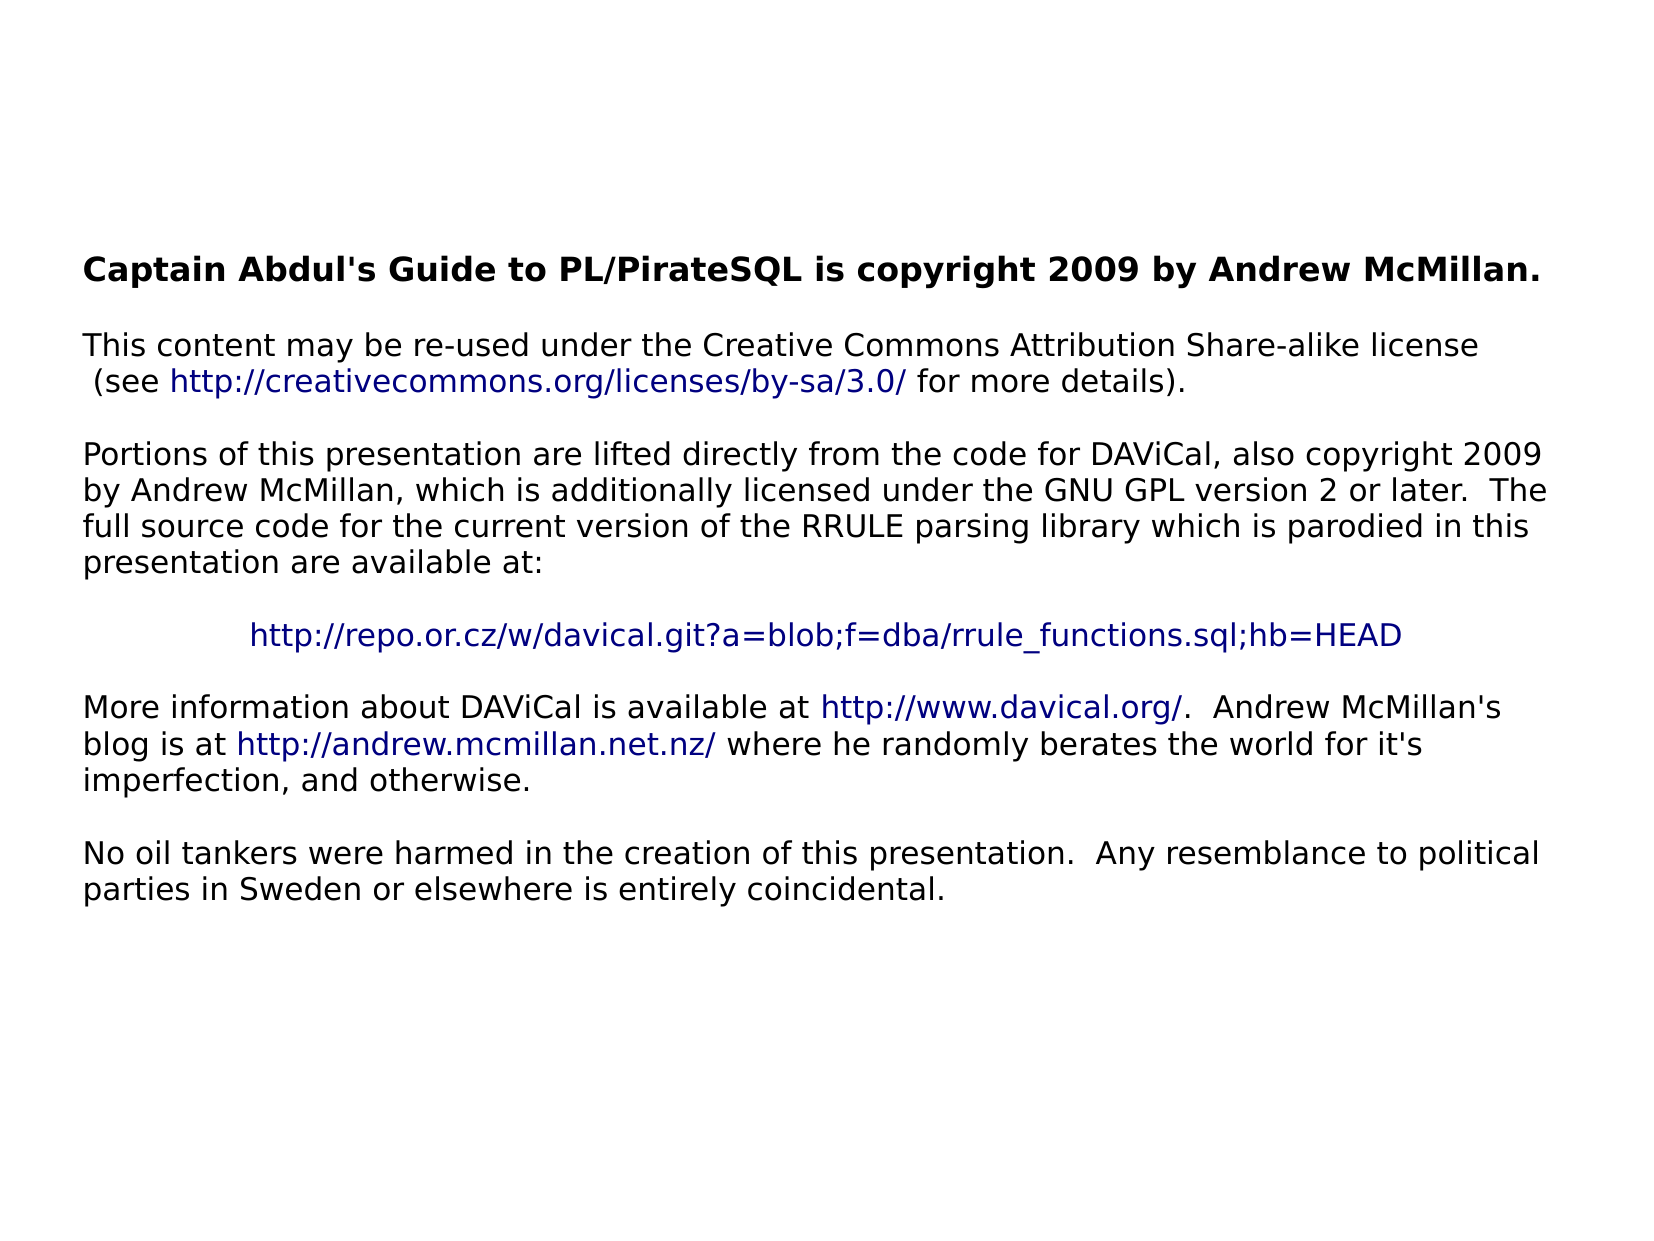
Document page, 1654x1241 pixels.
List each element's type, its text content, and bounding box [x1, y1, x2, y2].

subtitle Captain Abdul's Guide to PL/PirateSQL is copyright 2009 by Andrew McMillan. This content may be re-used under the Creative Commons Attribution Share-alike license (see http://creativecommons.org/licenses/by-sa/3.0/ for more details). Portions of this presentation are lifted directly from the code for DAViCal, also copyright 2009 by Andrew McMillan, which is additionally licensed under the GNU GPL version 2 or later. The full source code for the current version of the RRULE parsing library which is parodied in this presentation are available at: http://repo.or.cz/w/davical.git?a=blob;f=dba/rrule_functions.sql;hb=HEAD More information about DAViCal is available at http://www.davical.org/. Andrew McMillan's blog is at http://andrew.mcmillan.net.nz/ where he randomly berates the world for it's imperfection, and otherwise. No oil tankers were harmed in the creation of this presentation. Any resemblance to political parties in Sweden or elsewhere is entirely coincidental. [82, 56, 1571, 1102]
